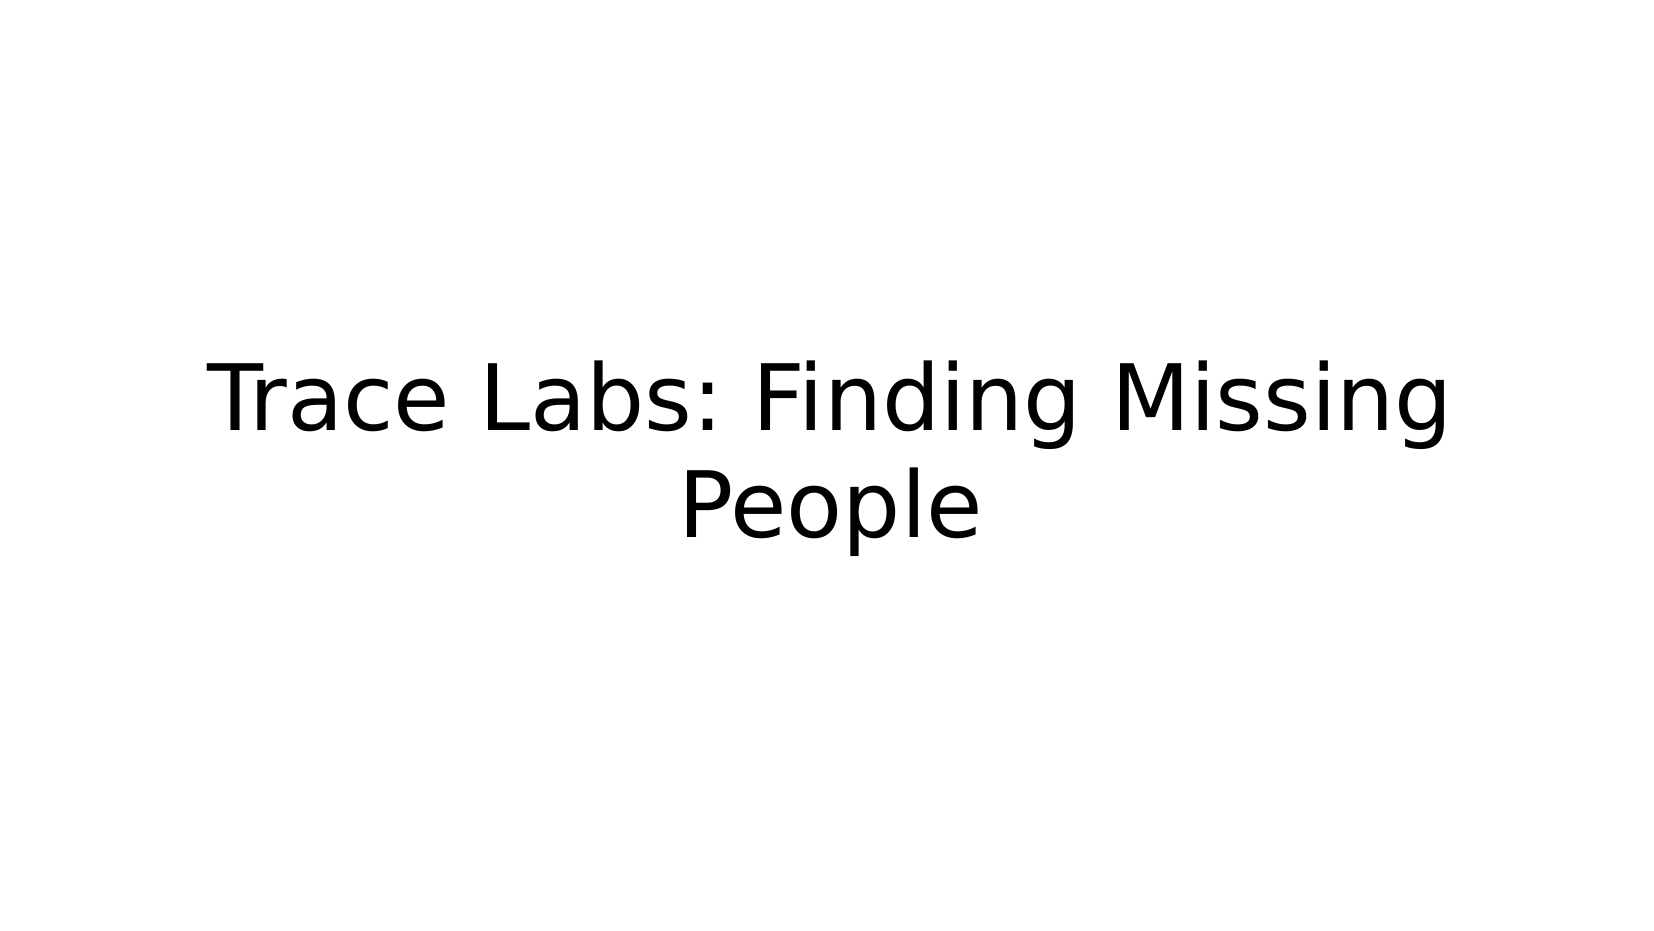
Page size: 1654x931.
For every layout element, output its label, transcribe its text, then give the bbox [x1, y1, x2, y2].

title Trace Labs: Finding Missing People [86, 345, 1576, 560]
